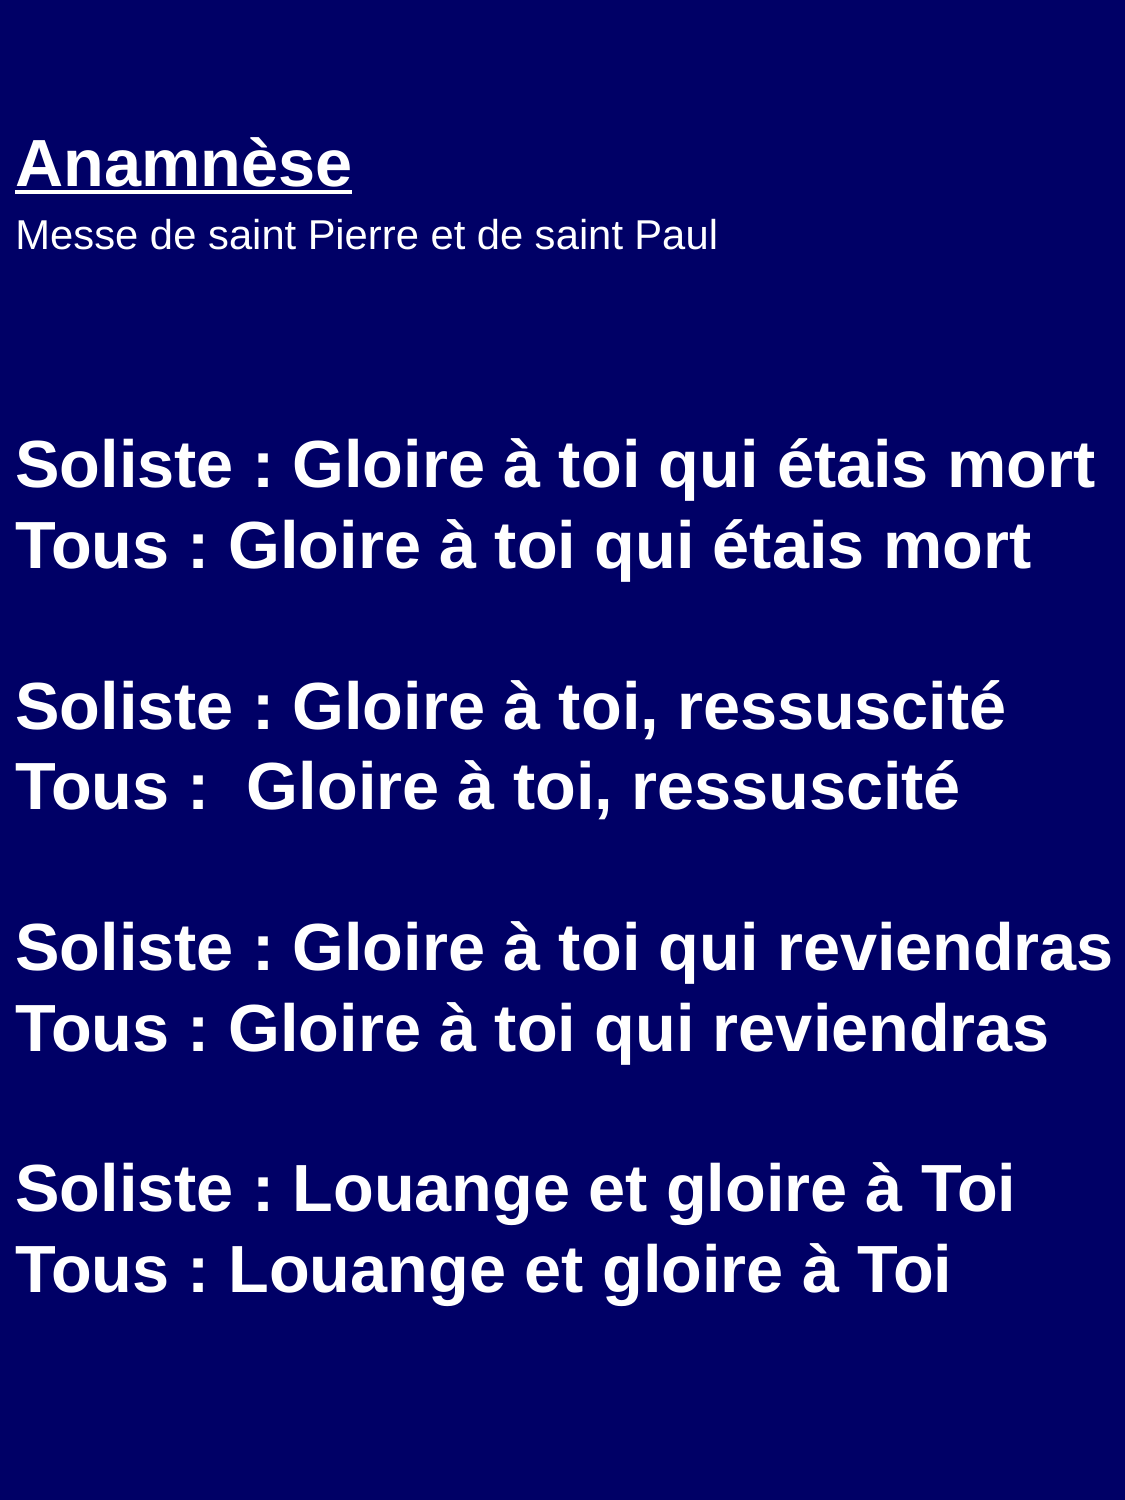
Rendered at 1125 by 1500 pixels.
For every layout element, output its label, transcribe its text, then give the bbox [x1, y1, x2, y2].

text_box Anamnèse Messe de saint Pierre et de saint Paul Soliste : Gloire à toi qui étais mort Tous : Gloire à toi qui étais mort Soliste : Gloire à toi, ressuscité Tous : Gloire à toi, ressuscité Soliste : Gloire à toi qui reviendras Tous : Gloire à toi qui reviendras Soliste : Louange et gloire à Toi Tous : Louange et gloire à Toi [0, 51, 1125, 1314]
